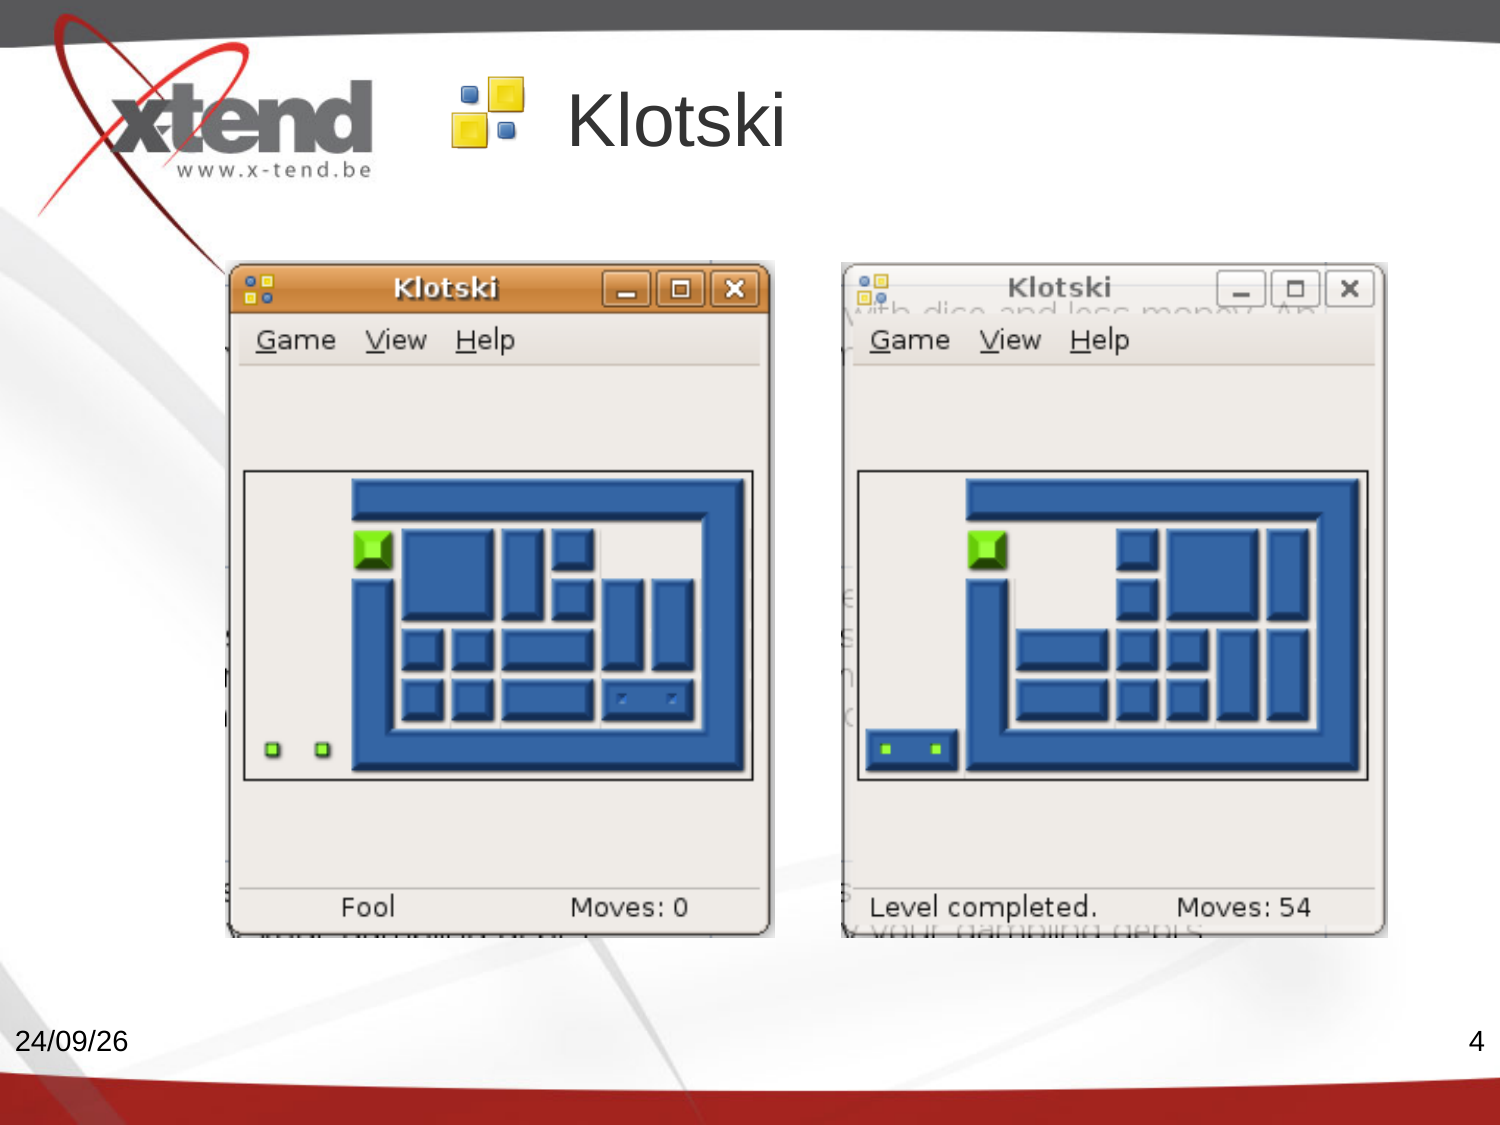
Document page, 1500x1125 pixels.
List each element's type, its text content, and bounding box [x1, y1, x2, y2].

title Klotski [442, 33, 1477, 207]
picture [0, 0, 1500, 1125]
